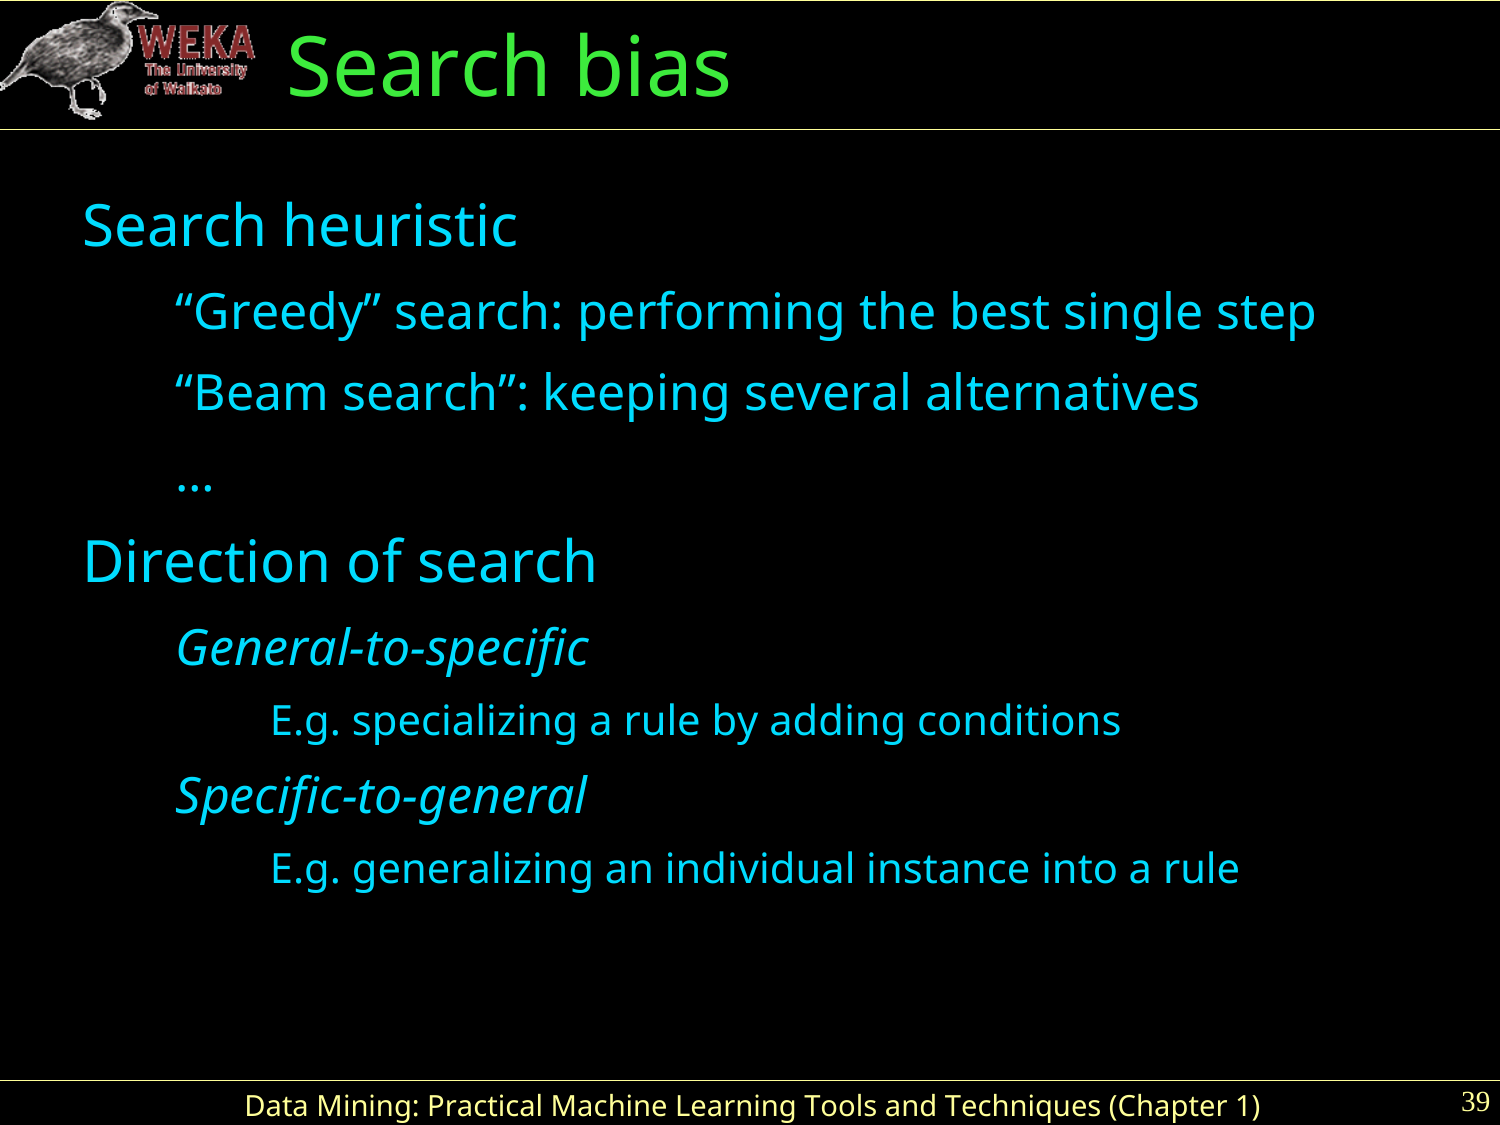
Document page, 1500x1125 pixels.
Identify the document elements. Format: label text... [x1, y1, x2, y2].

title Search bias [295, 0, 1486, 166]
picture [0, 1, 266, 129]
list Search heuristic “Greedy” search: performing the best single step “Beam search”: keeping several alternatives … Direction of search General-to-specific E.g. specializing a rule by adding conditions Specific-to-general E.g. generalizing an individual instance into a rule [67, 177, 1418, 1108]
